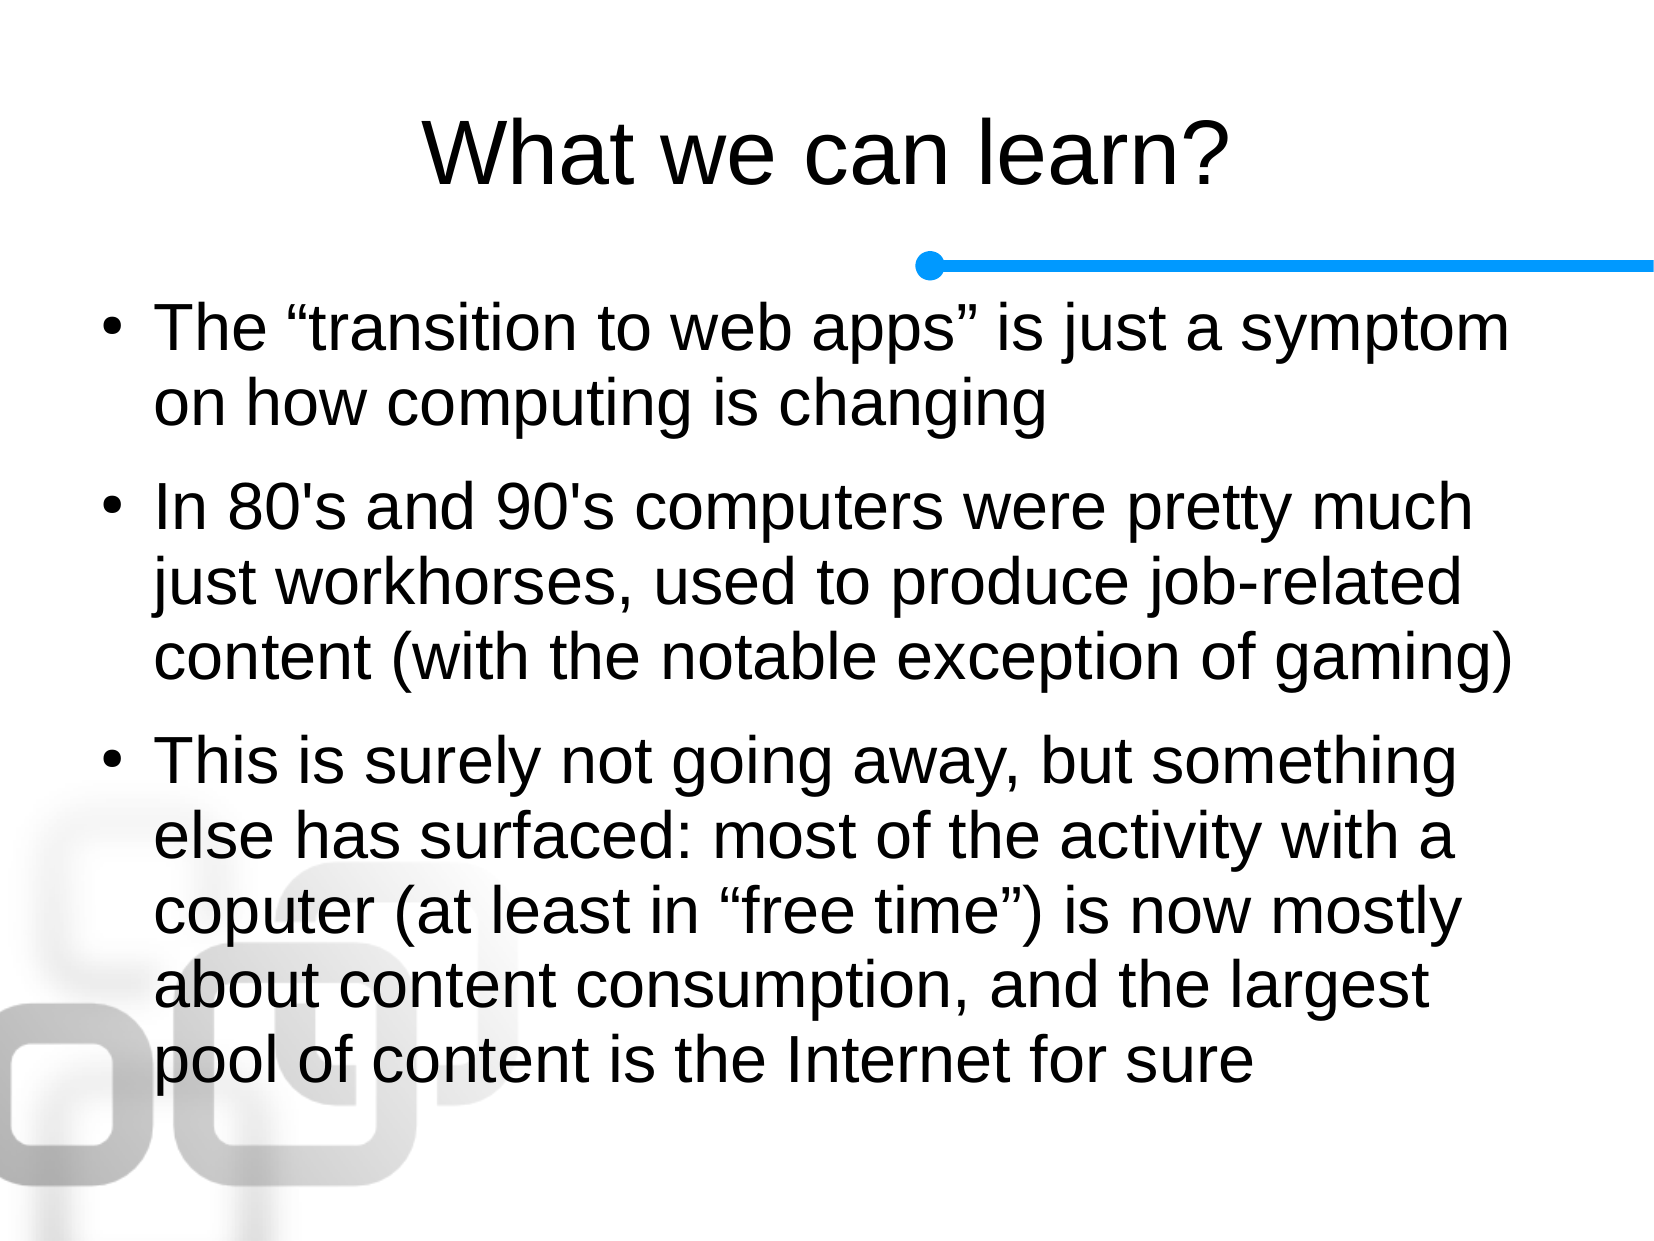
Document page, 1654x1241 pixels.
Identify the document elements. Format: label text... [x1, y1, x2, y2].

list The “transition to web apps” is just a symptom on how computing is changing In 80's and 90's computers were pretty much just workhorses, used to produce job-related content (with the notable exception of gaming) This is surely not going away, but something else has surfaced: most of the activity with a coputer (at least in “free time”) is now mostly about content consumption, and the largest pool of content is the Internet for sure [82, 290, 1571, 1109]
picture [0, 713, 709, 1241]
title What we can learn? [82, 56, 1571, 250]
